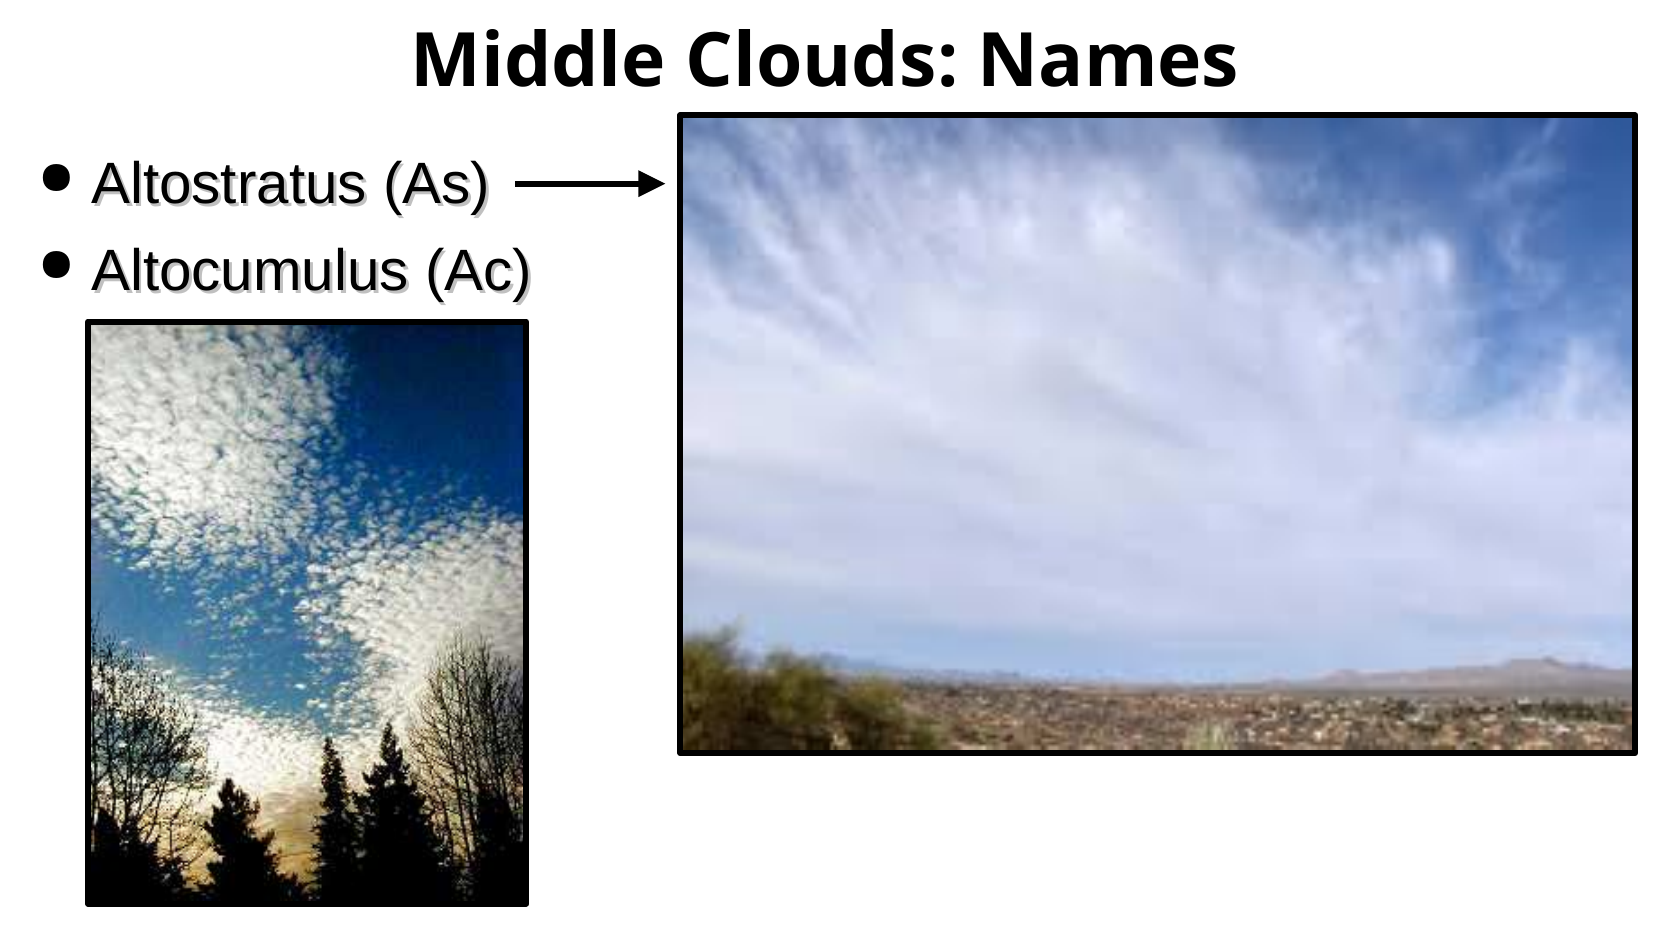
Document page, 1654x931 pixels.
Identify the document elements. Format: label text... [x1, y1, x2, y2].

title Middle Clouds: Names [0, 5, 1654, 107]
picture [683, 118, 1633, 751]
text_box Altostratus (As) Altocumulus (Ac) [0, 138, 605, 310]
picture [91, 324, 524, 901]
